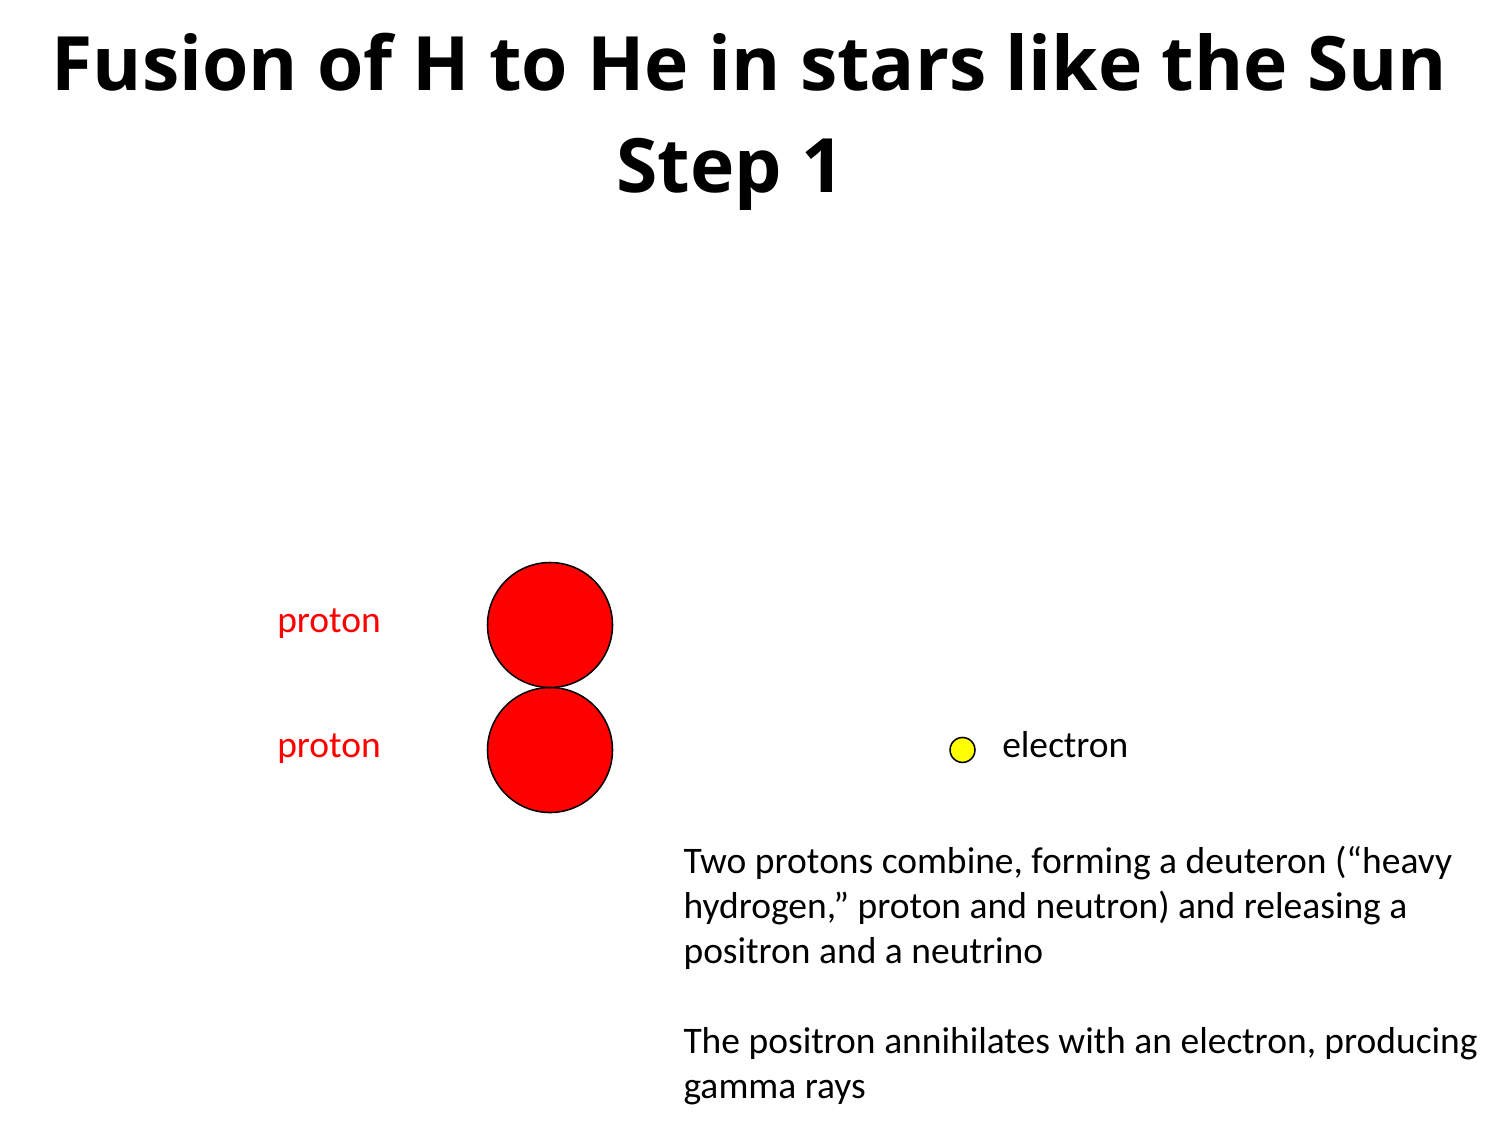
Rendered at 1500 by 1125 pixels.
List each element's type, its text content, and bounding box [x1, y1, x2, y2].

text_box proton [262, 587, 438, 648]
text_box electron [987, 712, 1188, 773]
text_box Two protons combine, forming a deuteron (“heavy hydrogen,” proton and neutron) and releasing a positron and a neutrino The positron annihilates with an electron, producing gamma rays [668, 828, 1500, 1114]
text_box [487, 562, 613, 813]
text_box [950, 737, 976, 763]
text_box proton [262, 712, 438, 773]
title Fusion of H to He in stars like the Sun Step 1 [30, 25, 1471, 200]
